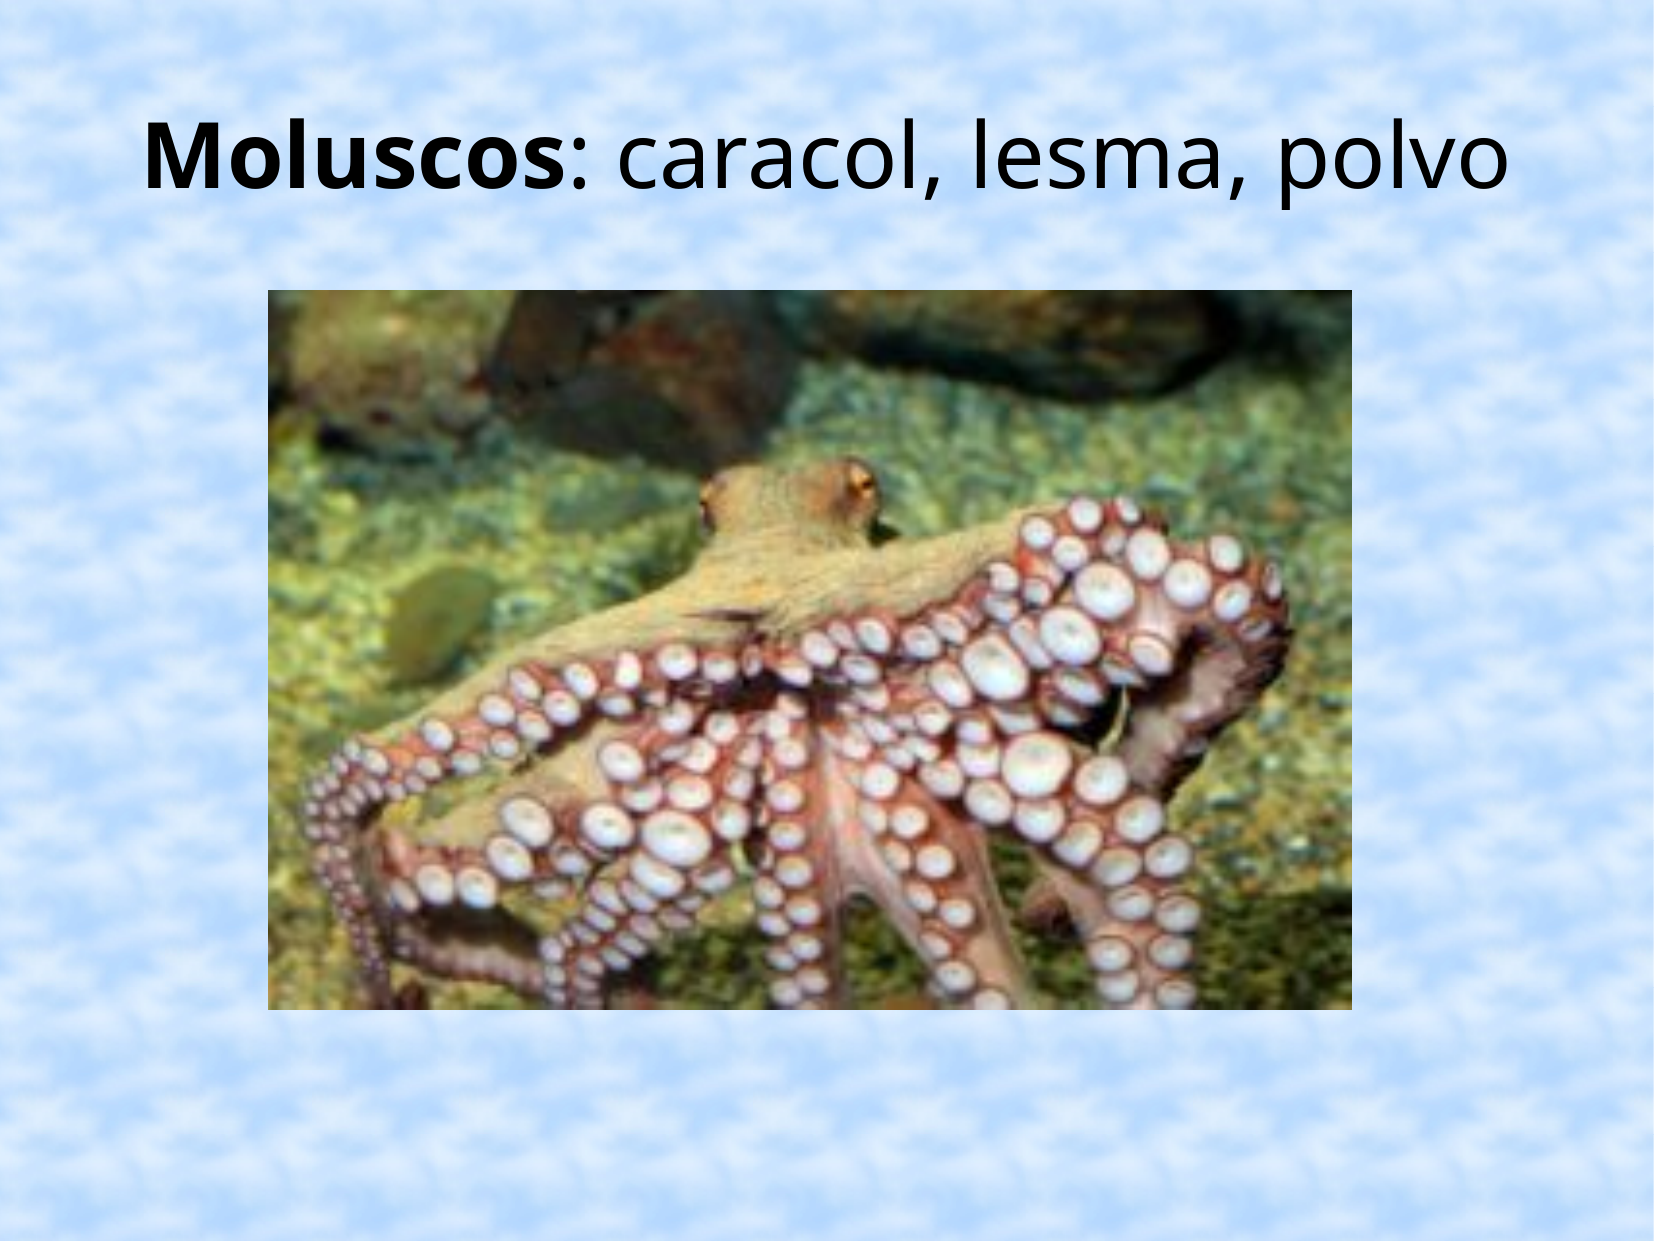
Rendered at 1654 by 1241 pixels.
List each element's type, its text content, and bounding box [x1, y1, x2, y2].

title Moluscos: caracol, lesma, polvo [82, 49, 1571, 257]
picture [0, 0, 1654, 1241]
